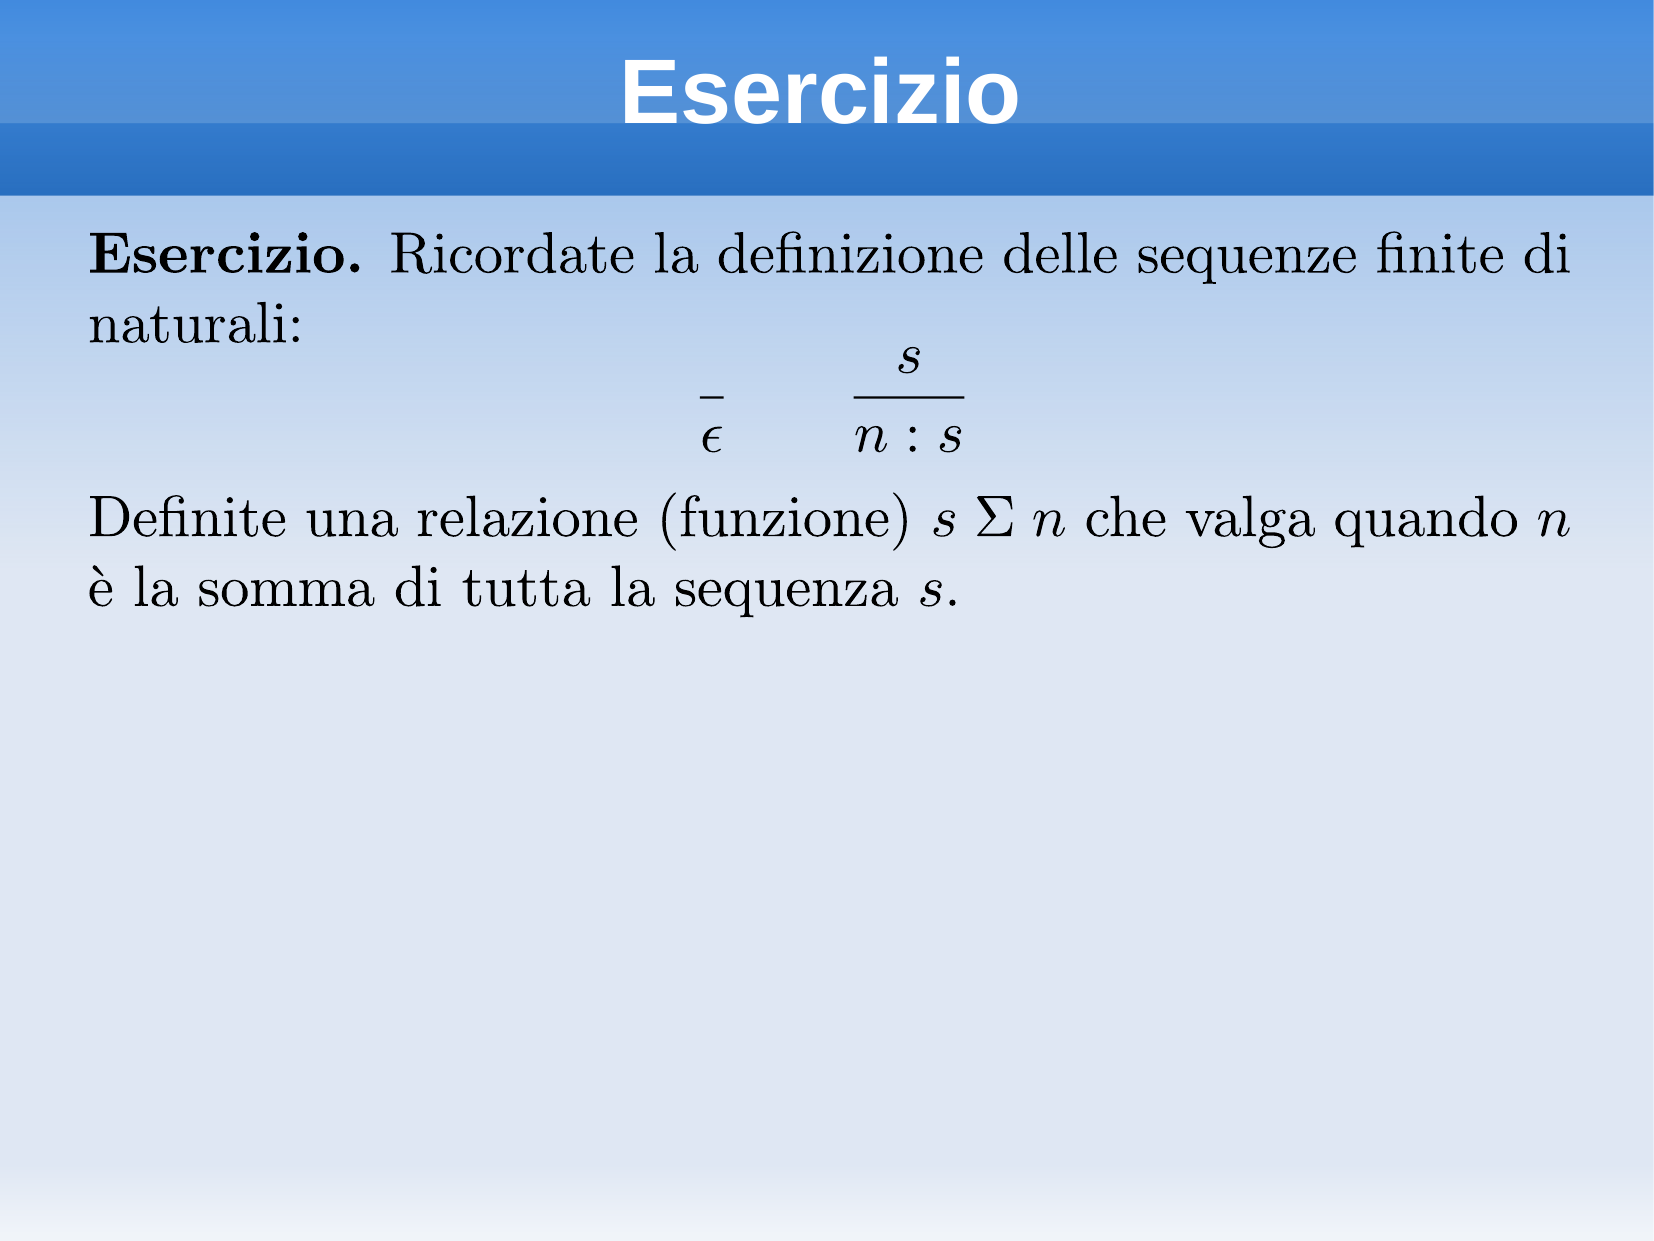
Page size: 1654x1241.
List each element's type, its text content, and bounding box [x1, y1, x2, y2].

picture [0, 0, 1654, 1241]
title Esercizio [76, 0, 1565, 196]
text_box [86, 231, 1572, 618]
